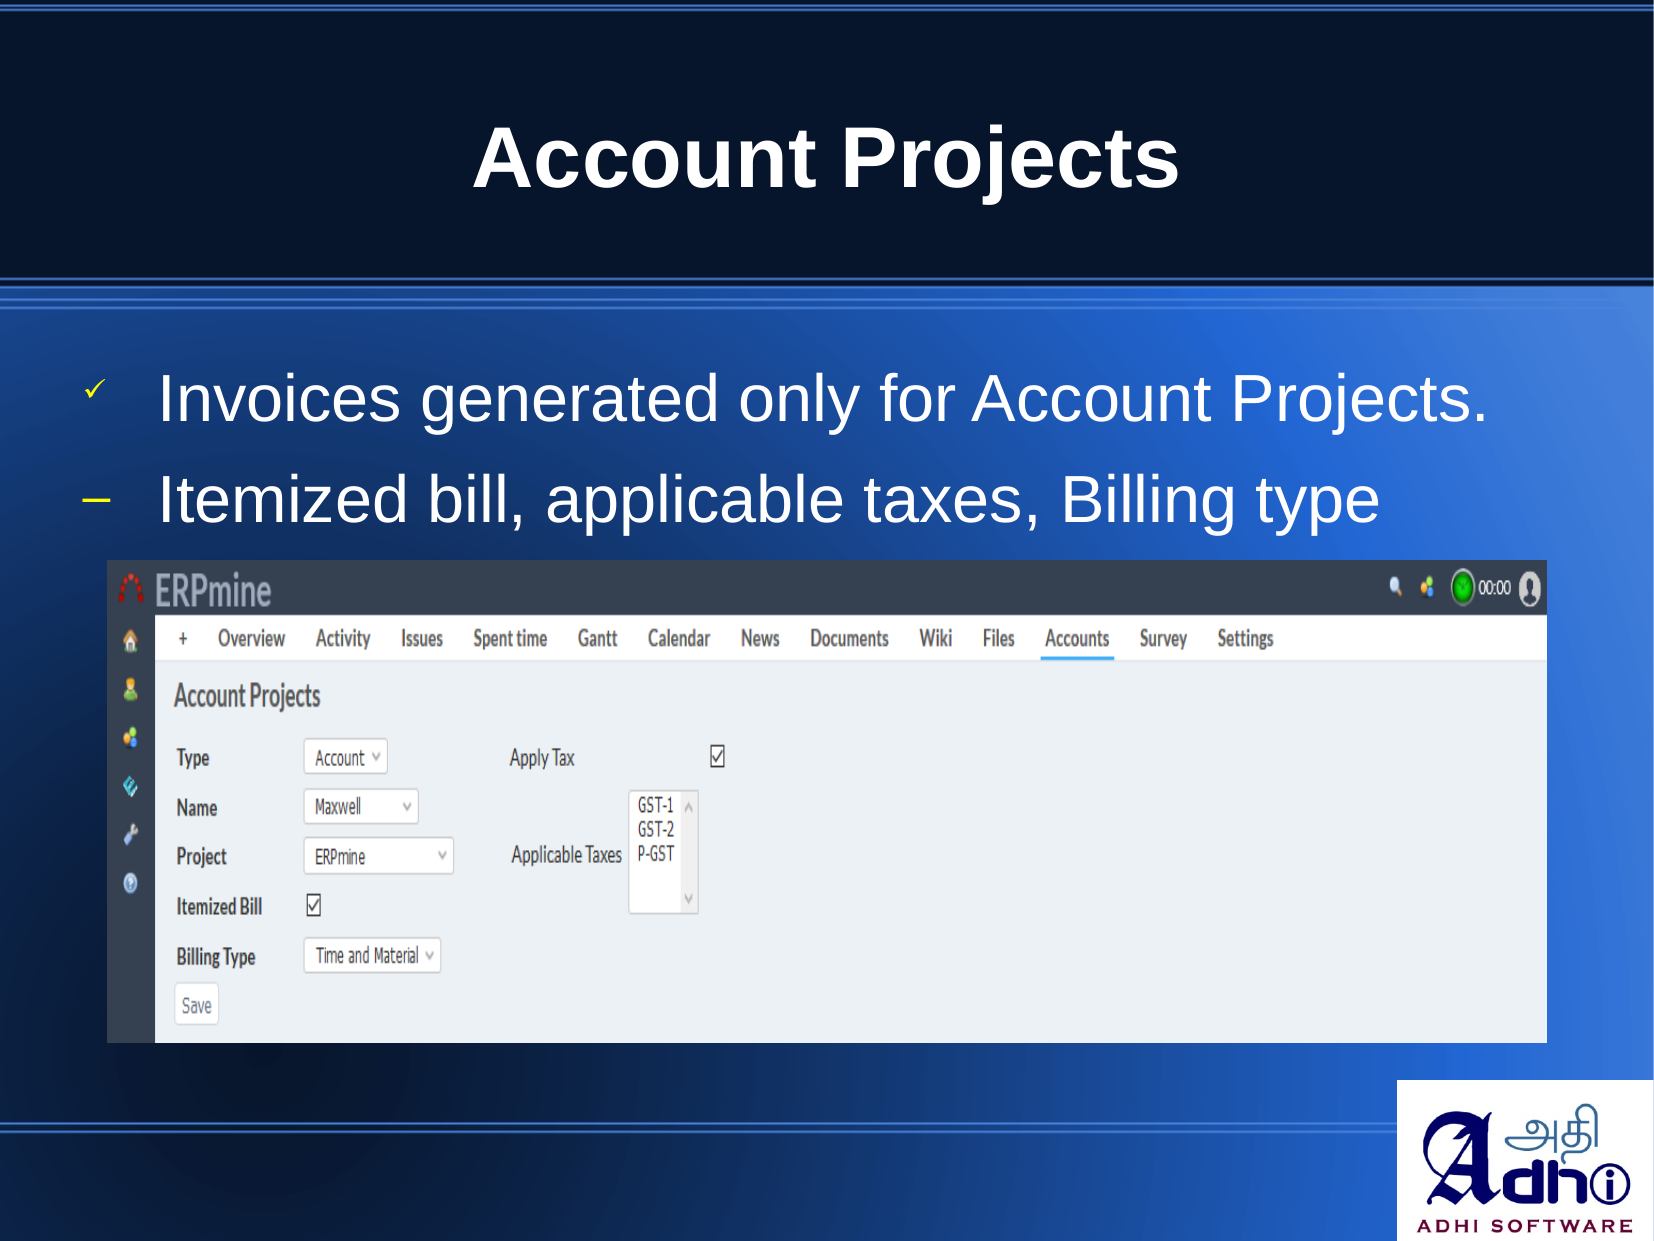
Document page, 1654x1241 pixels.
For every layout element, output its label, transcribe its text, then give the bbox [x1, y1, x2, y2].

list Invoices generated only for Account Projects. Itemized bill, applicable taxes, Billing type [82, 355, 1571, 1043]
picture [0, 0, 1654, 1241]
title Account Projects [82, 56, 1571, 250]
